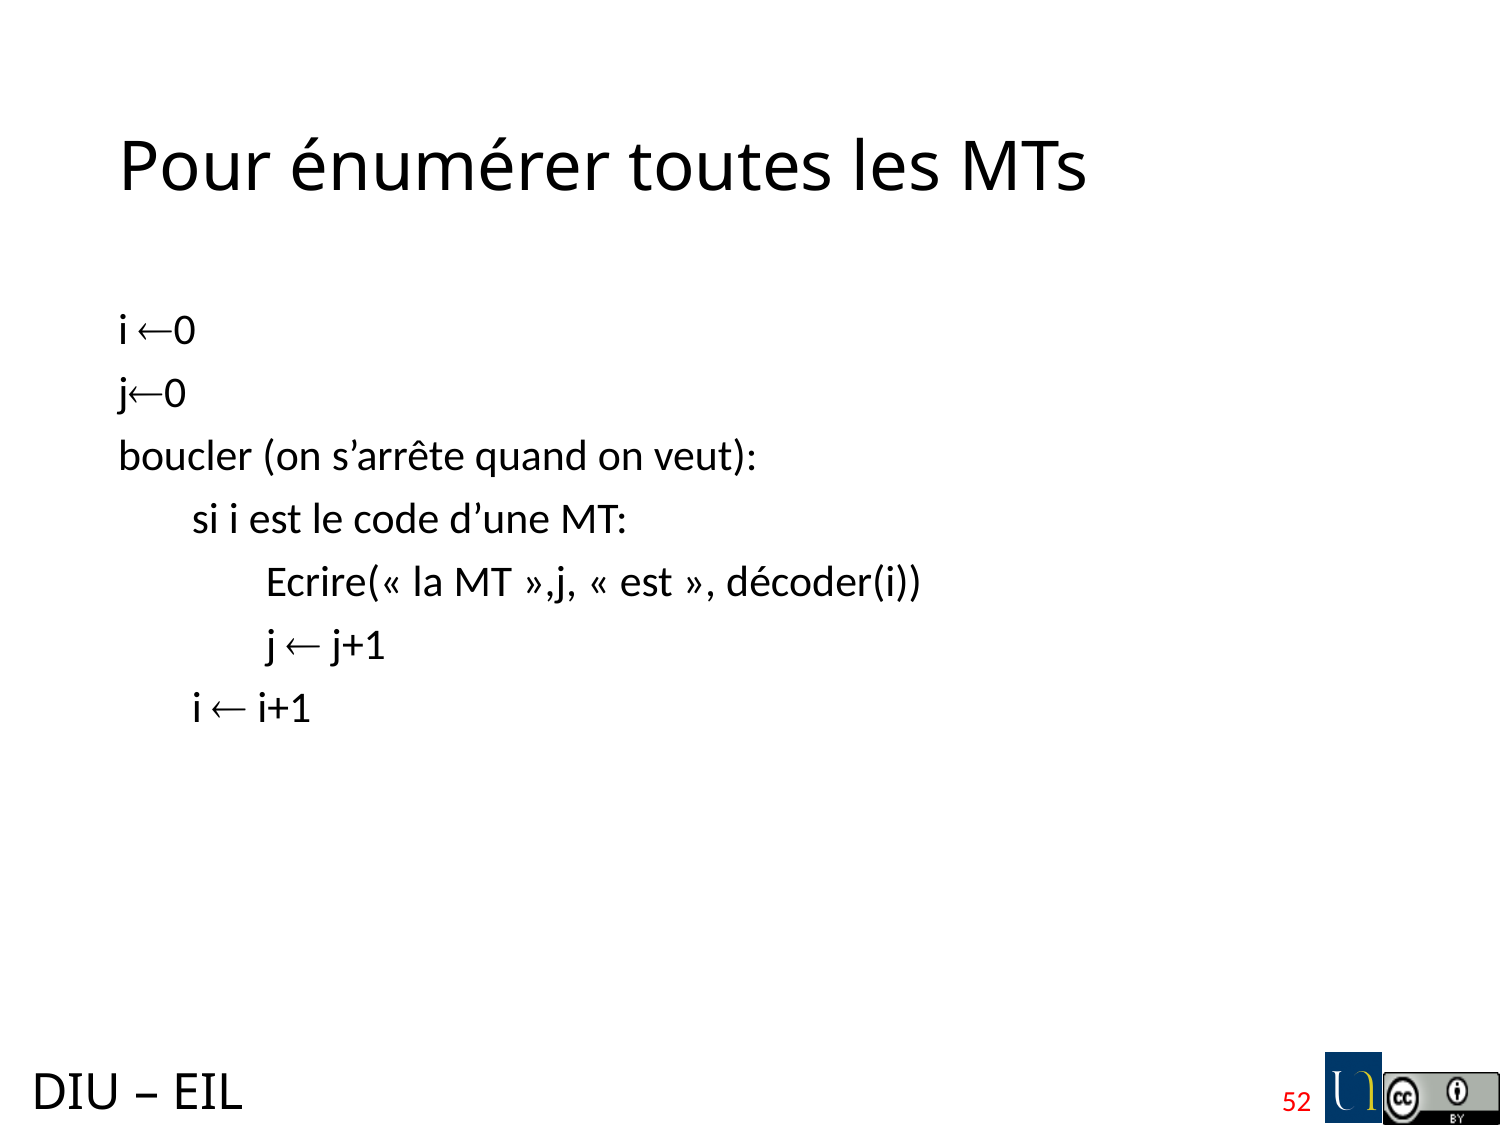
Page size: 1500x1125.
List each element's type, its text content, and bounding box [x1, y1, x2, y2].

slide_number <numéro> [1240, 1070, 1327, 1125]
picture [1325, 1052, 1382, 1123]
picture [1383, 1072, 1500, 1125]
list i 0 j0 boucler (on s’arrête quand on veut): si i est le code d’une MT: Ecrire(« la MT »,j, « est », décoder(i)) j  j+1 i  i+1 [103, 299, 1397, 1014]
title Pour énumérer toutes les MTs [103, 59, 1397, 278]
